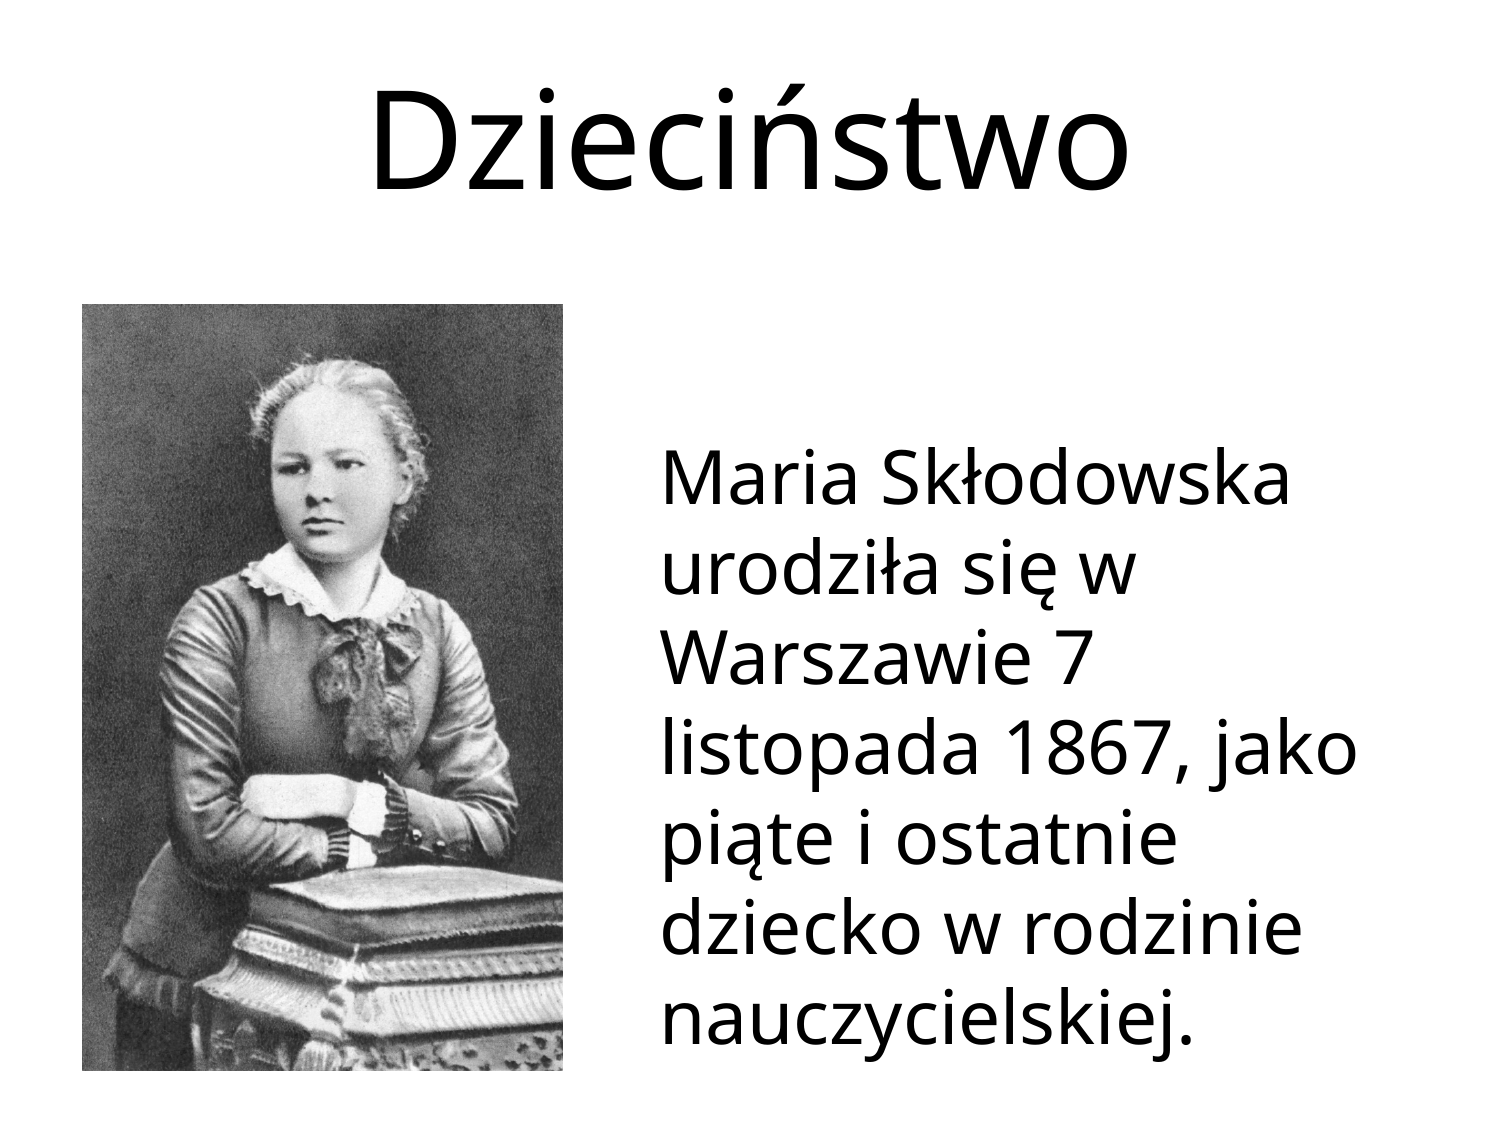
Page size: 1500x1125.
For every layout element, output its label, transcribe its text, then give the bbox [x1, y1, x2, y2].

title Dzieciństwo [75, 45, 1425, 233]
picture [82, 304, 563, 1071]
text_box Maria Skłodowska urodziła się w Warszawie 7 listopada 1867, jako piąte i ostatnie dziecko w rodzinie nauczycielskiej. [644, 421, 1418, 1067]
